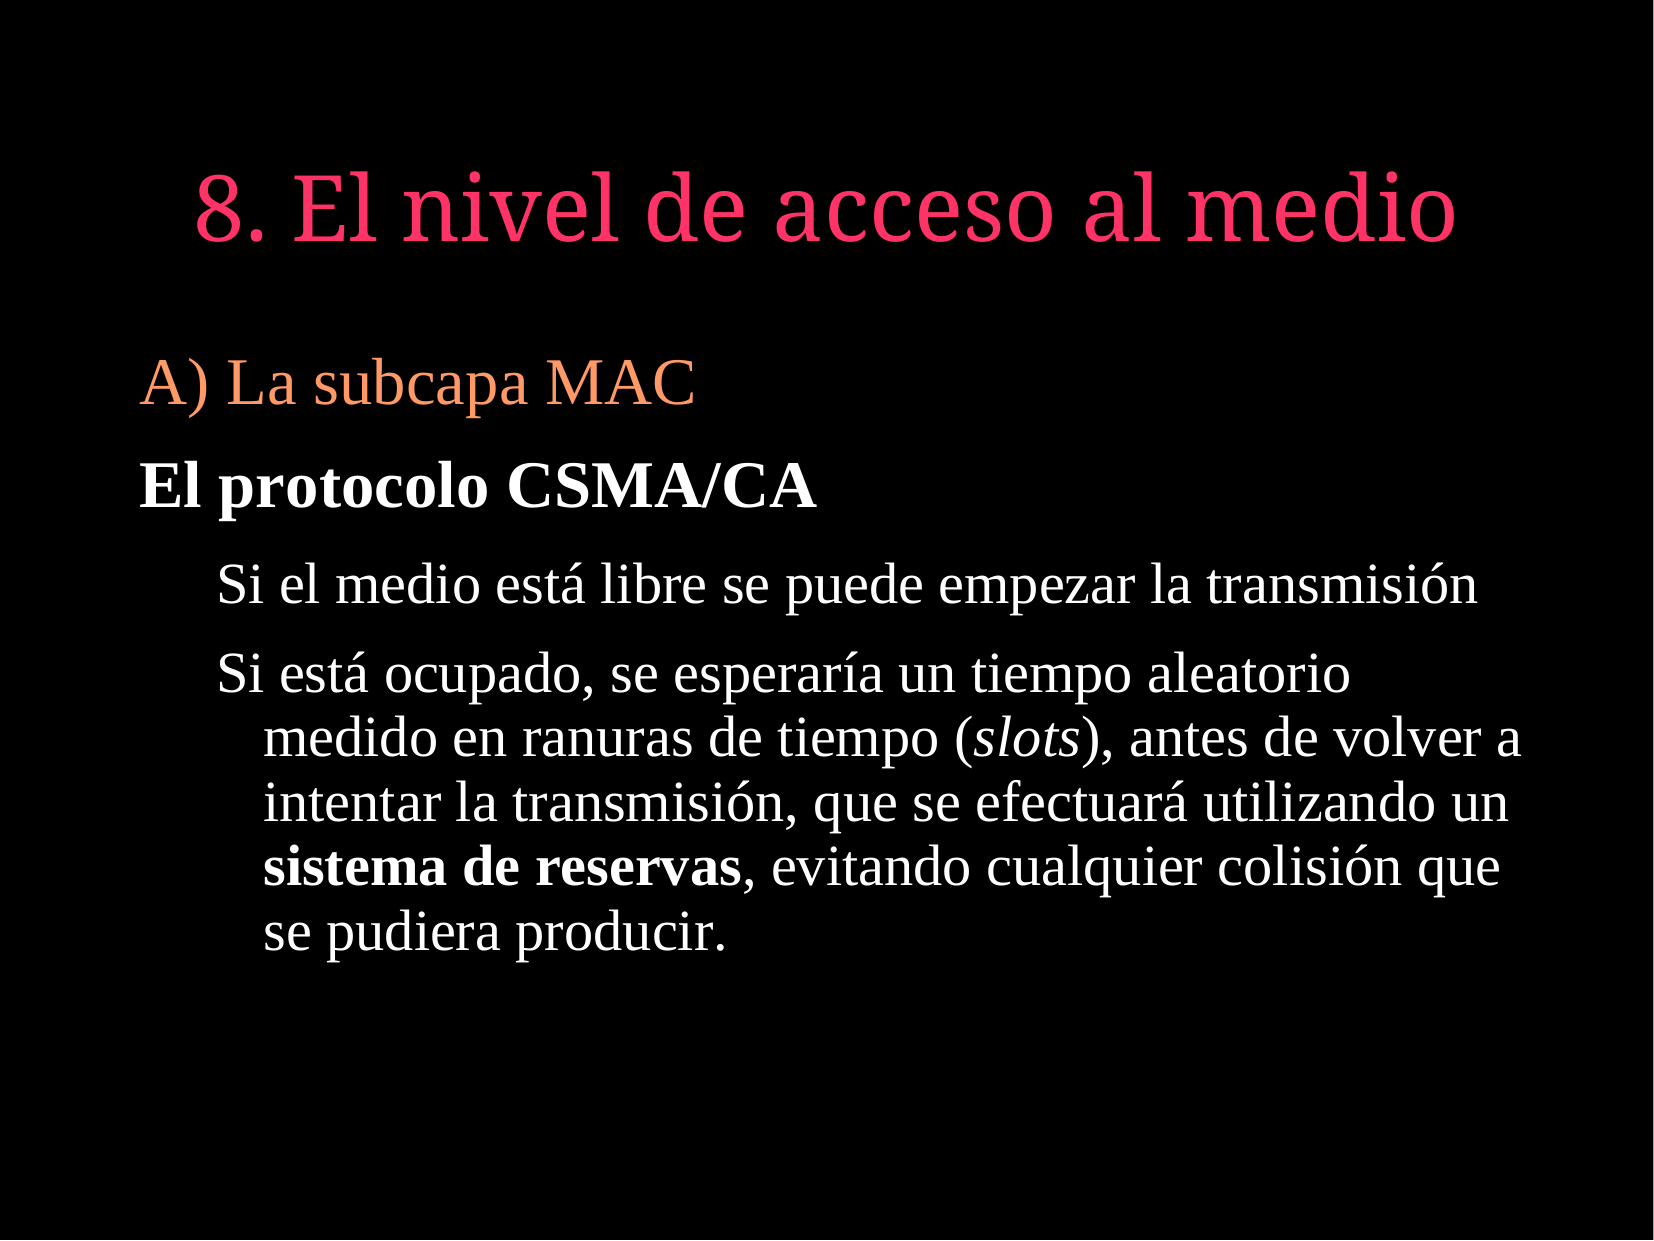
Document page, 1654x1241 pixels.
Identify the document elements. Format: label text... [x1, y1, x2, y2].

list A) La subcapa MAC El protocolo CSMA/CA Si el medio está libre se puede empezar la transmisión Si está ocupado, se esperaría un tiempo aleatorio medido en ranuras de tiempo (slots), antes de volver a intentar la transmisión, que se efectuará utilizando un sistema de reservas, evitando cualquier colisión que se pudiera producir. [121, 344, 1534, 1127]
title 8. El nivel de acceso al medio [121, 102, 1534, 311]
